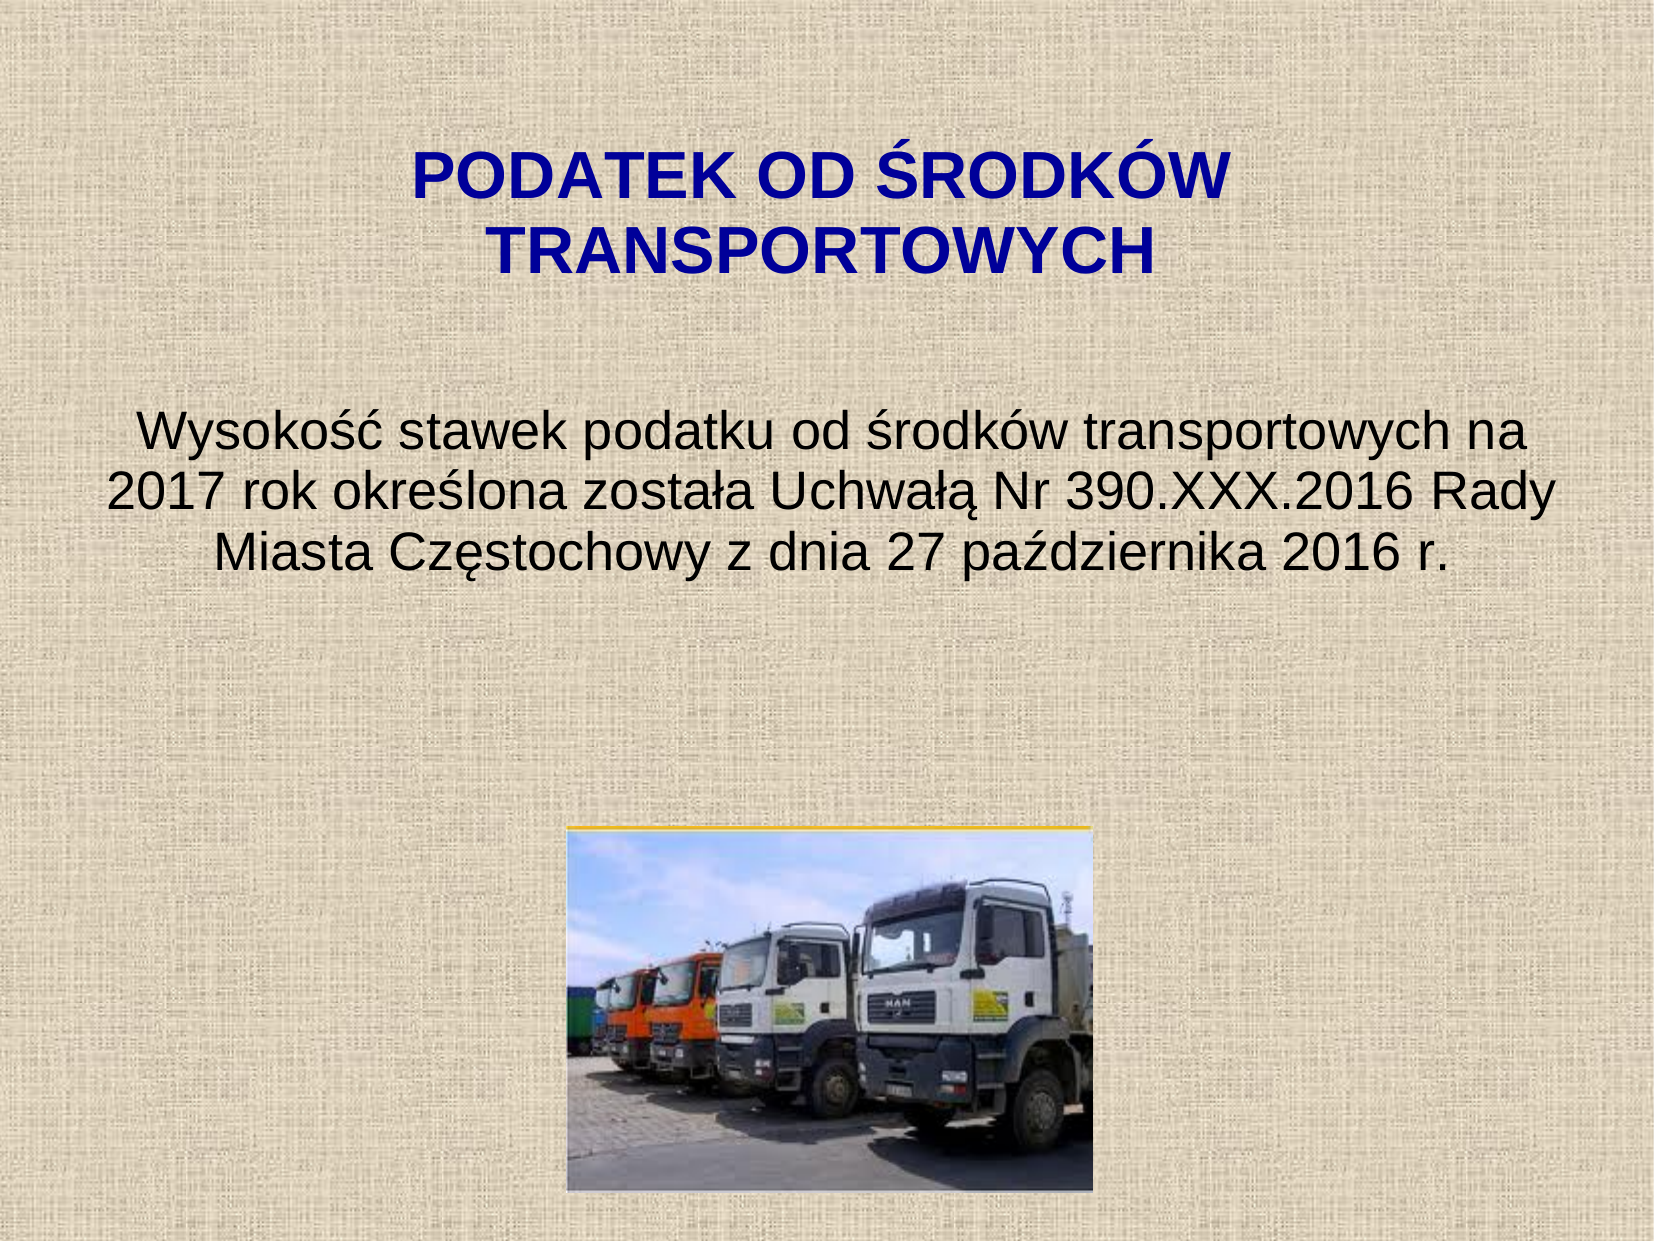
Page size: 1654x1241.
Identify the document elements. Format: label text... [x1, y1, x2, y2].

text_box Wysokość stawek podatku od środków transportowych na 2017 rok określona została Uchwałą Nr 390.XXX.2016 Rady Miasta Częstochowy z dnia 27 października 2016 r. [88, 375, 1577, 538]
picture [0, 0, 1654, 1241]
text_box PODATEK OD ŚRODKÓW TRANSPORTOWYCH [77, 118, 1566, 310]
